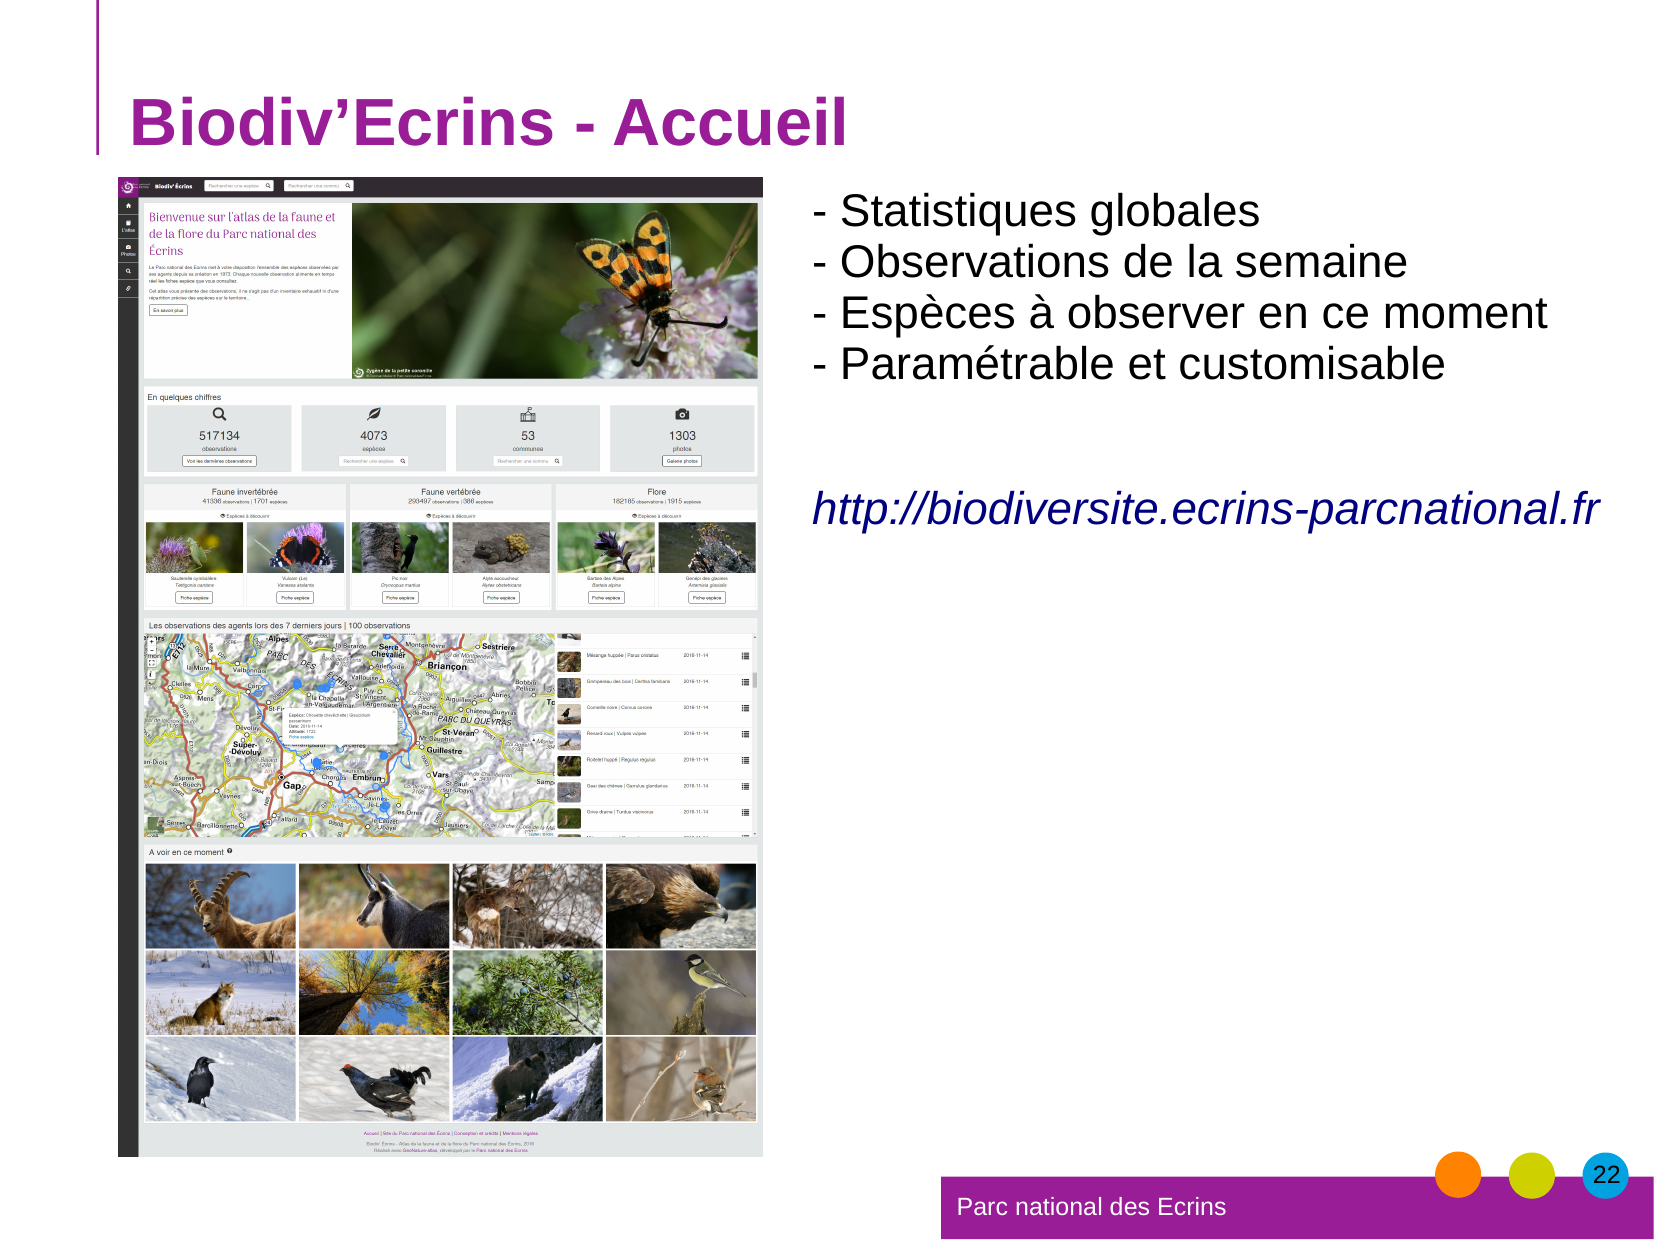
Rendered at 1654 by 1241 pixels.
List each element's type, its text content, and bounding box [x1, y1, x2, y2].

picture [118, 177, 763, 1157]
title Biodiv’Ecrins - Accueil [129, 11, 1619, 160]
text_box - Statistiques globales - Observations de la semaine - Espèces à observer en ce moment - Paramétrable et customisable http://biodiversite.ecrins-parcnational.fr [797, 177, 1625, 695]
